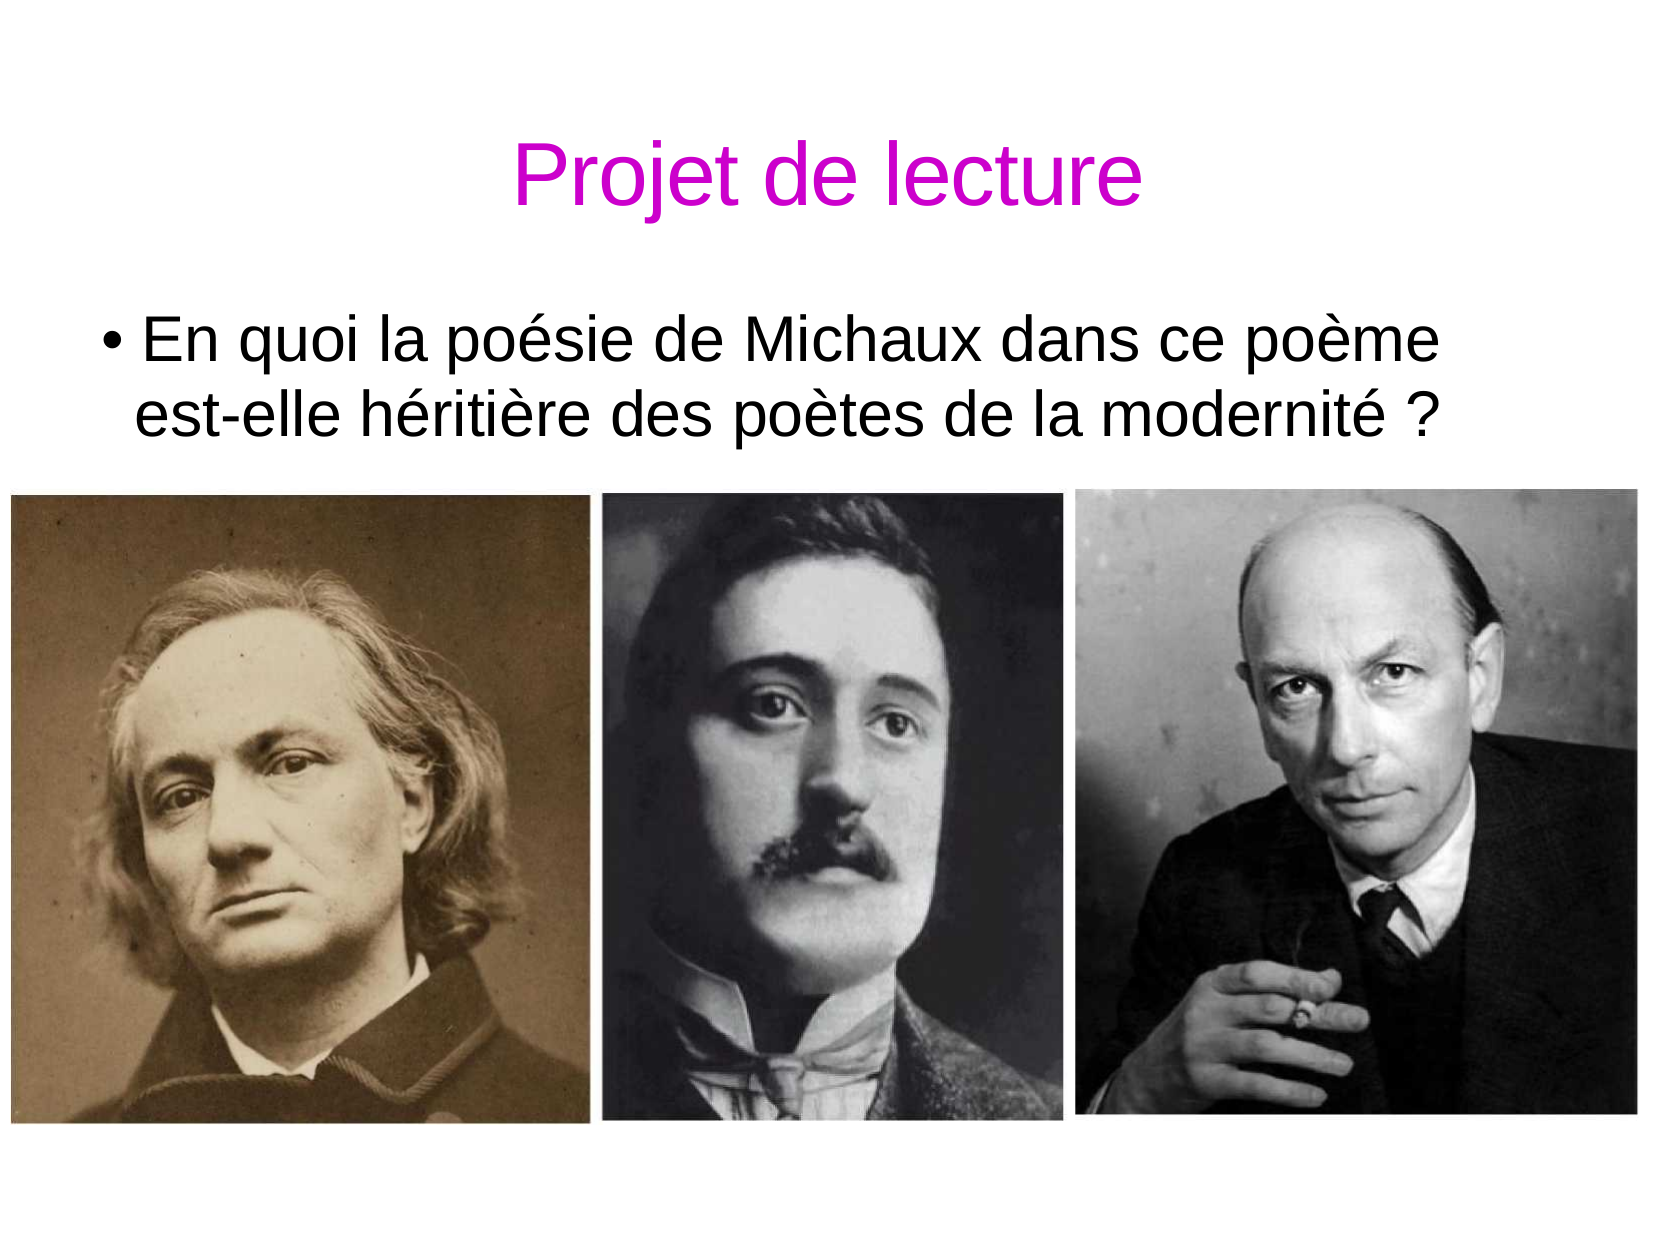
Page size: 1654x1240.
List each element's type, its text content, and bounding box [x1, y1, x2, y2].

text_box Projet de lecture [497, 116, 1159, 207]
picture [10, 488, 1639, 1125]
text_box • En quoi la poésie de Michaux dans ce poème est-elle héritière des poètes de la modernité ? [101, 299, 1503, 441]
